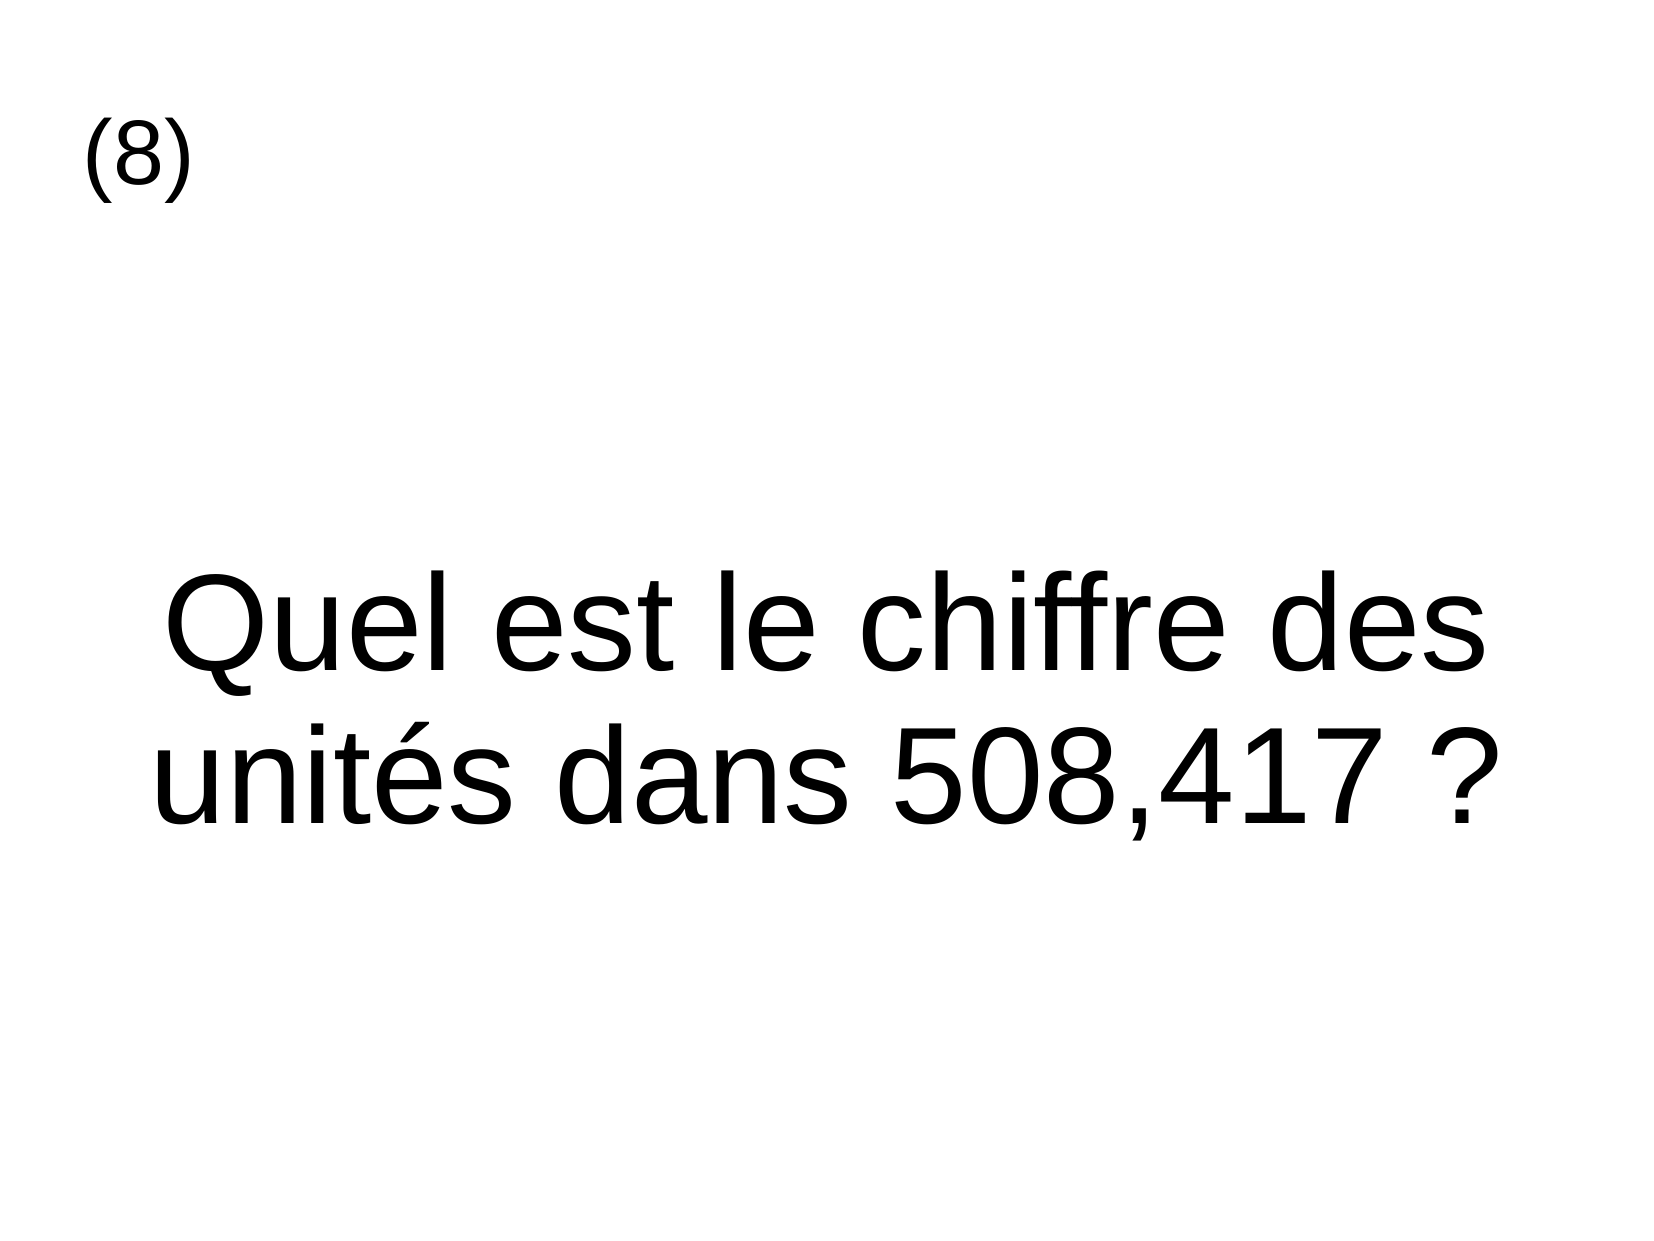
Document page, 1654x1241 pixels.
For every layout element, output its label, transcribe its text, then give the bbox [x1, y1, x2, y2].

subtitle Quel est le chiffre des unités dans 508,417 ? [82, 297, 1571, 1102]
title (8) [82, 56, 1571, 250]
